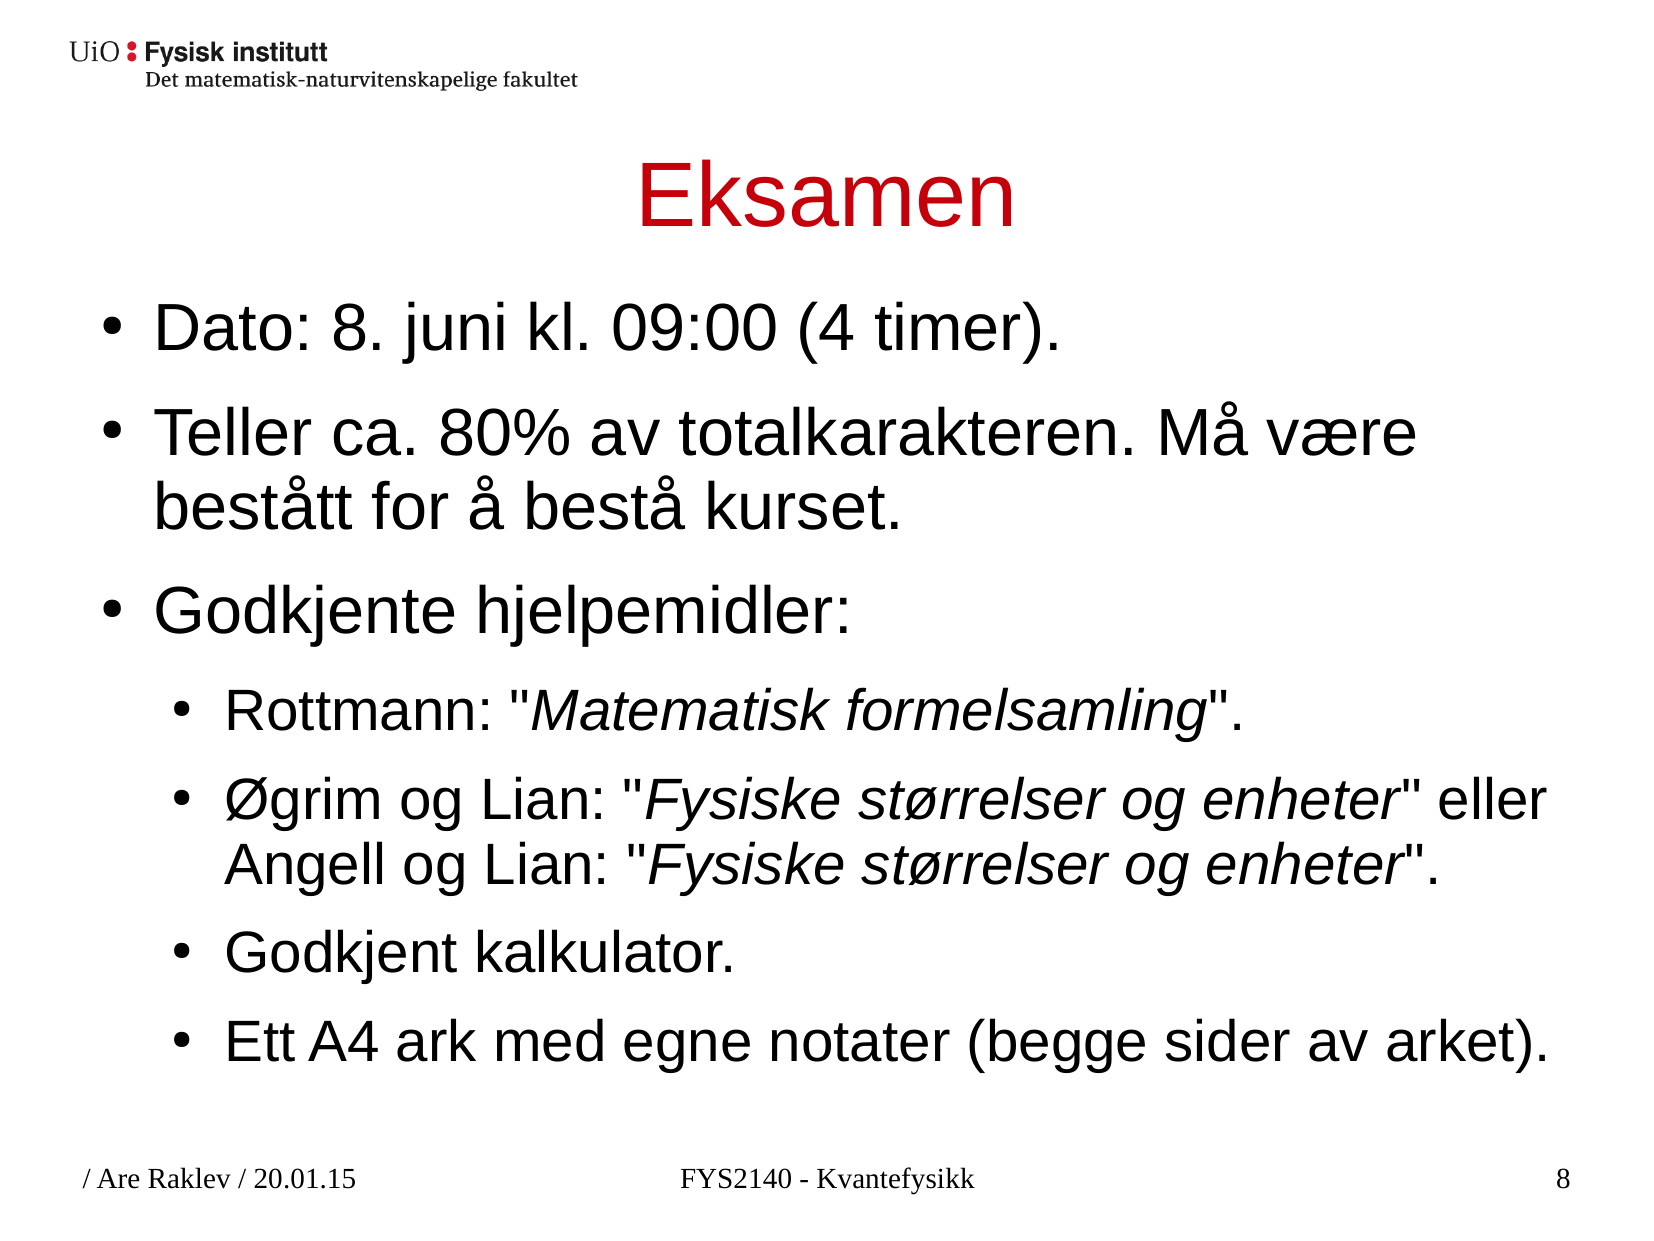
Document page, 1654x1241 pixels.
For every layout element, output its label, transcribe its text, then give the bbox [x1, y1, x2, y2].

picture [68, 37, 581, 93]
list Dato: 8. juni kl. 09:00 (4 timer). Teller ca. 80% av totalkarakteren. Må være bestått for å bestå kurset. Godkjente hjelpemidler: Rottmann: "Matematisk formelsamling". Øgrim og Lian: "Fysiske størrelser og enheter" eller Angell og Lian: "Fysiske størrelser og enheter". Godkjent kalkulator. Ett A4 ark med egne notater (begge sider av arket). [82, 290, 1571, 1094]
title Eksamen [82, 90, 1571, 290]
